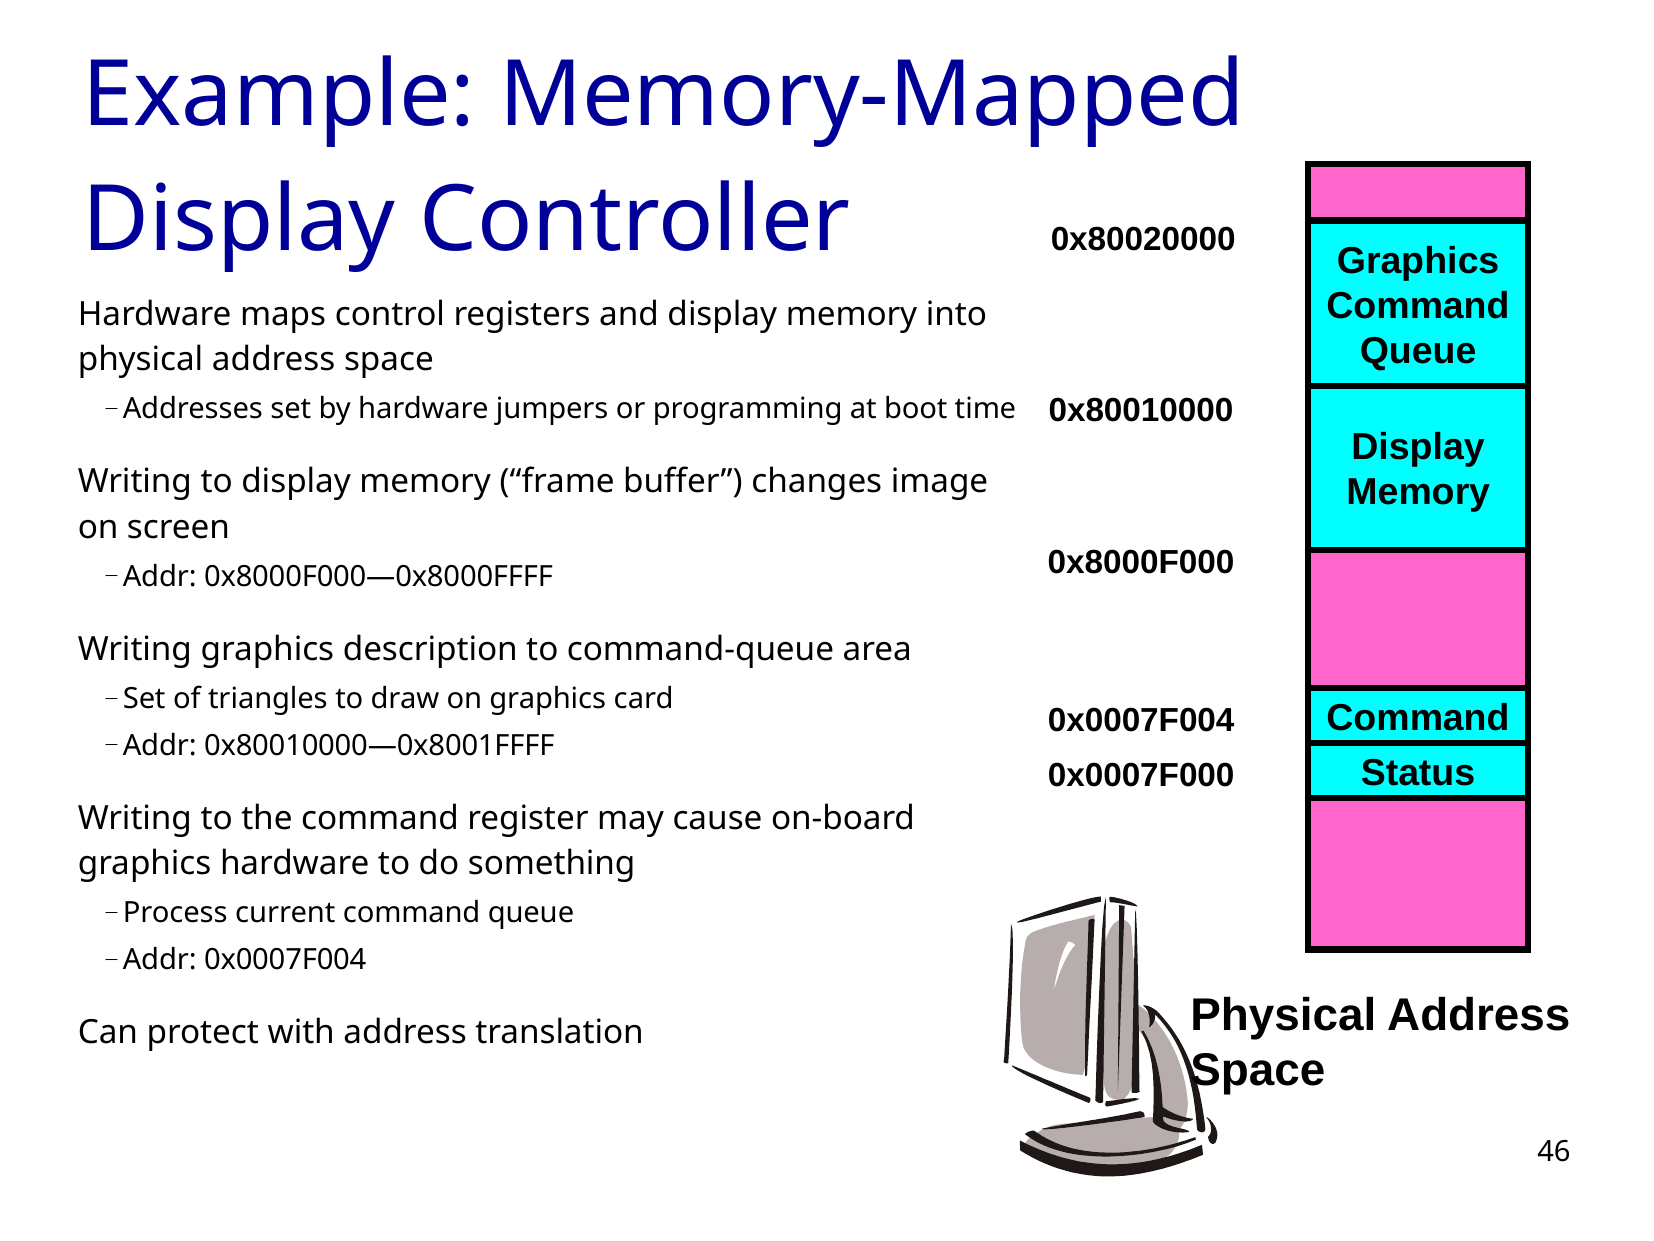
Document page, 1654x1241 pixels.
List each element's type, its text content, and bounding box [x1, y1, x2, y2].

text_box 0x80010000 [1033, 381, 1324, 436]
text_box 0x0007F000 [1032, 746, 1325, 801]
text_box 0x8000F000 [1032, 532, 1325, 588]
text_box [1307, 550, 1529, 687]
text_box 0x80020000 [1036, 210, 1326, 265]
text_box Command [1307, 687, 1529, 743]
text_box [1307, 798, 1529, 950]
title Example: Memory-Mapped Display Controller [82, 49, 1571, 257]
text_box 0x0007F004 [1032, 691, 1325, 746]
list Hardware maps control registers and display memory into physical address space Addresses set by hardware jumpers or programming at boot time Writing to display memory (“frame buffer”) changes image on screen Addr: 0x8000F000—0x8000FFFF Writing graphics description to command-queue area Set of triangles to draw on graphics card Addr: 0x80010000—0x8001FFFF Writing to the command register may cause on-board graphics hardware to do something Process current command queue Addr: 0x0007F004 Can protect with address translation [60, 290, 1021, 1096]
text_box Display Memory [1307, 386, 1529, 550]
picture [1003, 895, 1218, 1177]
text_box Status [1325, 743, 1529, 798]
text_box [1307, 164, 1529, 220]
text_box Physical Address Space [1175, 977, 1654, 1102]
text_box Graphics Command Queue [1307, 220, 1529, 386]
